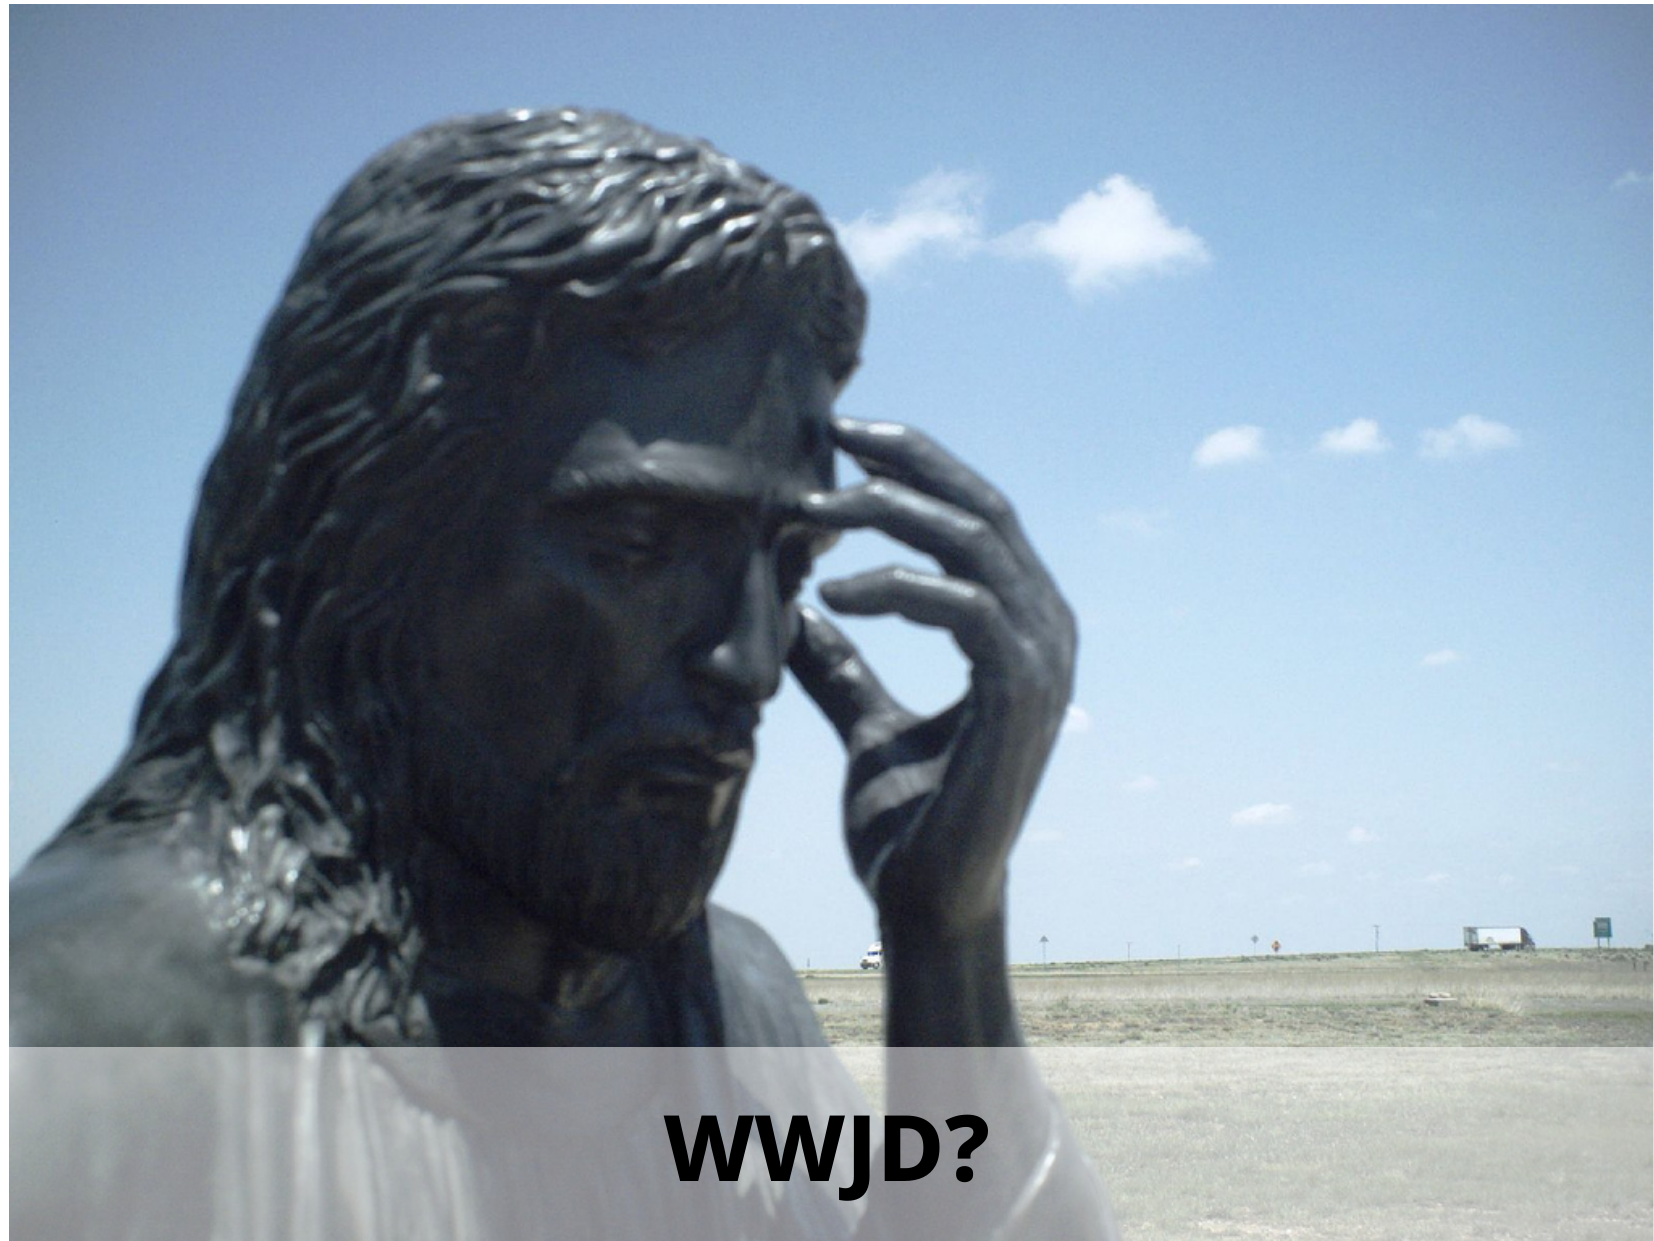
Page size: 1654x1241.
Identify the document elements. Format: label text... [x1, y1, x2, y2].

picture [9, 4, 1654, 1047]
title WWJD? [0, 1047, 1654, 1241]
